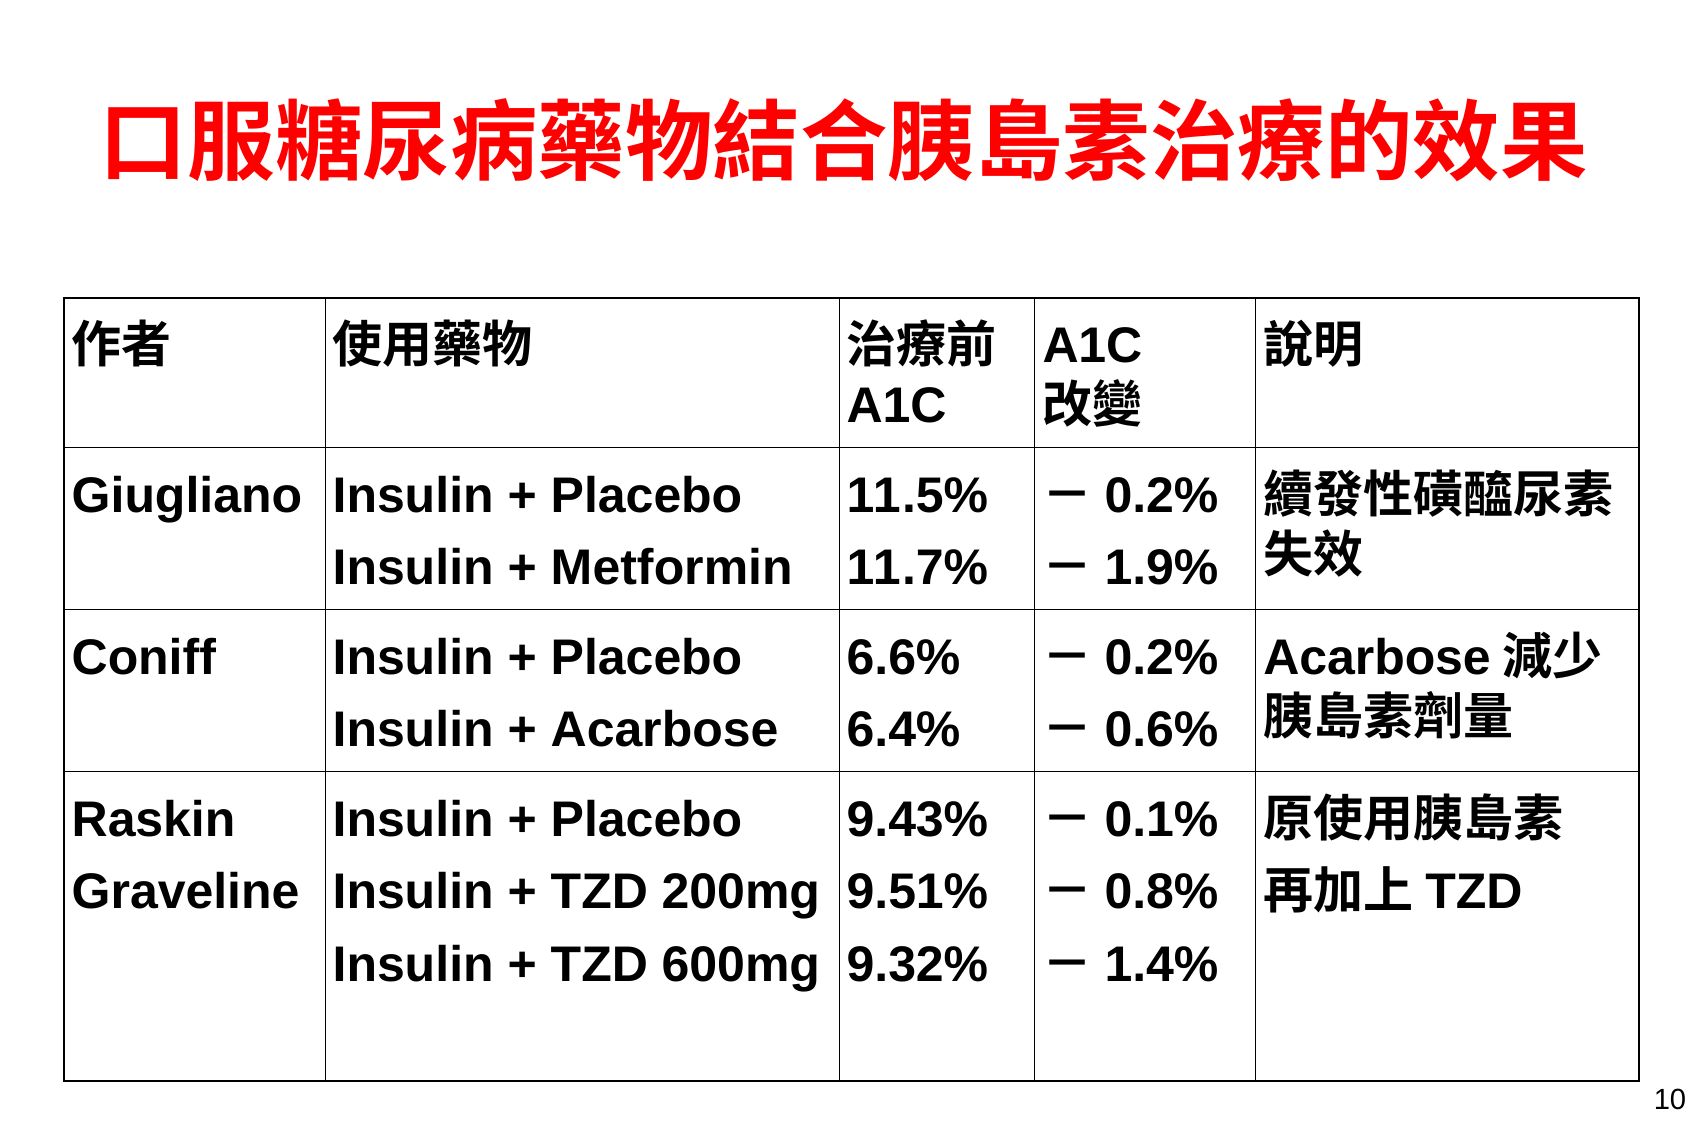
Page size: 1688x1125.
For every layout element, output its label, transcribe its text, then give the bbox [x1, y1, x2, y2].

table_cell Acarbose減少胰島素劑量 [1256, 610, 1638, 771]
table_header 使用藥物 [326, 299, 839, 447]
table_cell 9.43% 9.51% 9.32% [840, 772, 1034, 1080]
table_cell 6.6% 6.4% [840, 610, 1034, 771]
table_header 說明 [1256, 299, 1638, 447]
table_cell 11.5% 11.7% [840, 448, 1034, 609]
table_cell －0.2% －1.9% [1035, 448, 1255, 609]
table_cell －0.1% －0.8% －1.4% [1035, 772, 1255, 1080]
table_cell 原使用胰島素 再加上TZD [1256, 772, 1638, 1080]
table_header 治療前A1C [840, 299, 1034, 447]
table_cell Giugliano [65, 448, 325, 609]
table_cell Insulin + Placebo Insulin + TZD 200mg Insulin + TZD 600mg [326, 772, 839, 1080]
table_cell 續發性磺醯尿素失效 [1256, 448, 1638, 609]
table_header A1C 改變 [1035, 299, 1255, 447]
table_cell Insulin + Placebo Insulin + Metformin [326, 448, 839, 609]
title 口服糖尿病藥物結合胰島素治療的效果 [84, 45, 1604, 233]
table_cell Raskin Graveline [65, 772, 325, 1080]
table_cell －0.2% －0.6% [1035, 610, 1255, 771]
table_cell Insulin + Placebo Insulin + Acarbose [326, 610, 839, 771]
table_header 作者 [65, 299, 325, 447]
table_cell Coniff [65, 610, 325, 771]
